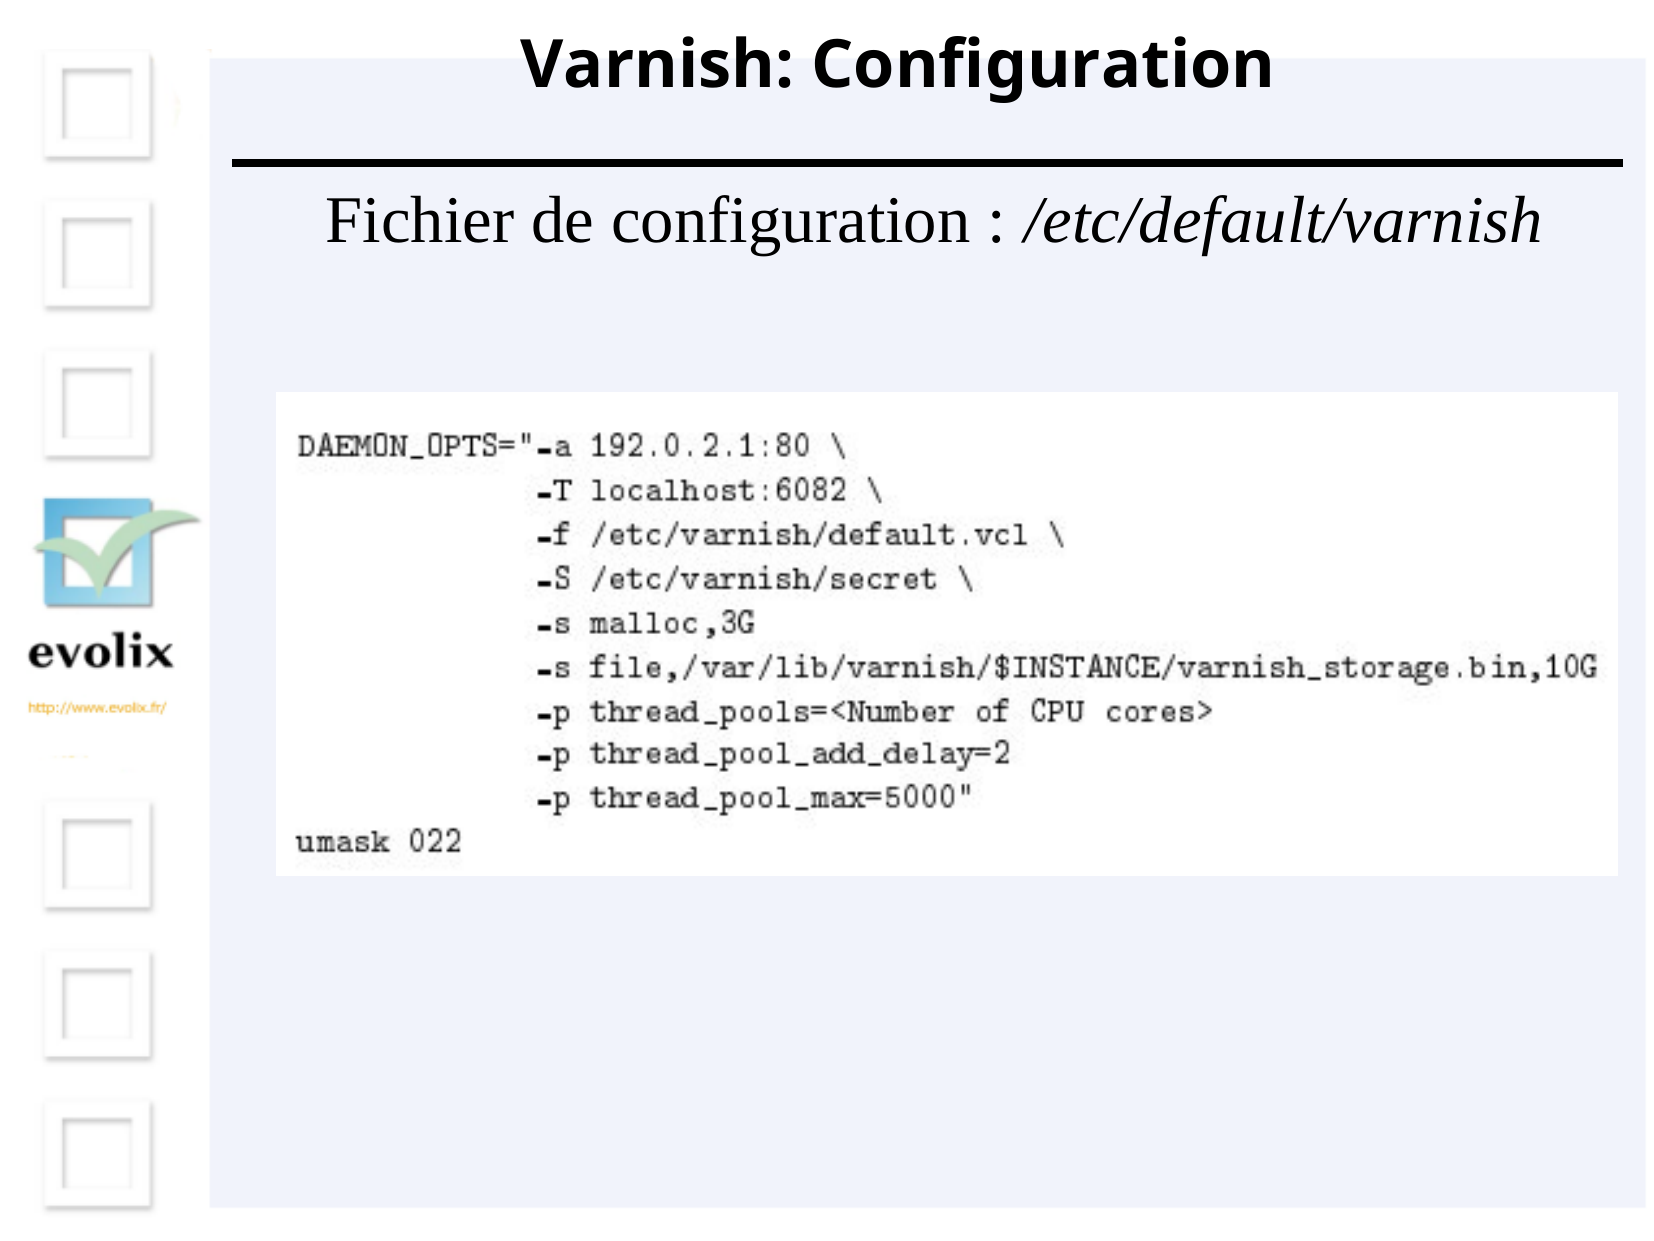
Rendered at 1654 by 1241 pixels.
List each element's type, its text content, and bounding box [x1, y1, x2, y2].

picture [0, 49, 1654, 1218]
subtitle Fichier de configuration : /etc/default/varnish [250, 176, 1603, 339]
title Varnish: Configuration [411, 0, 1386, 124]
